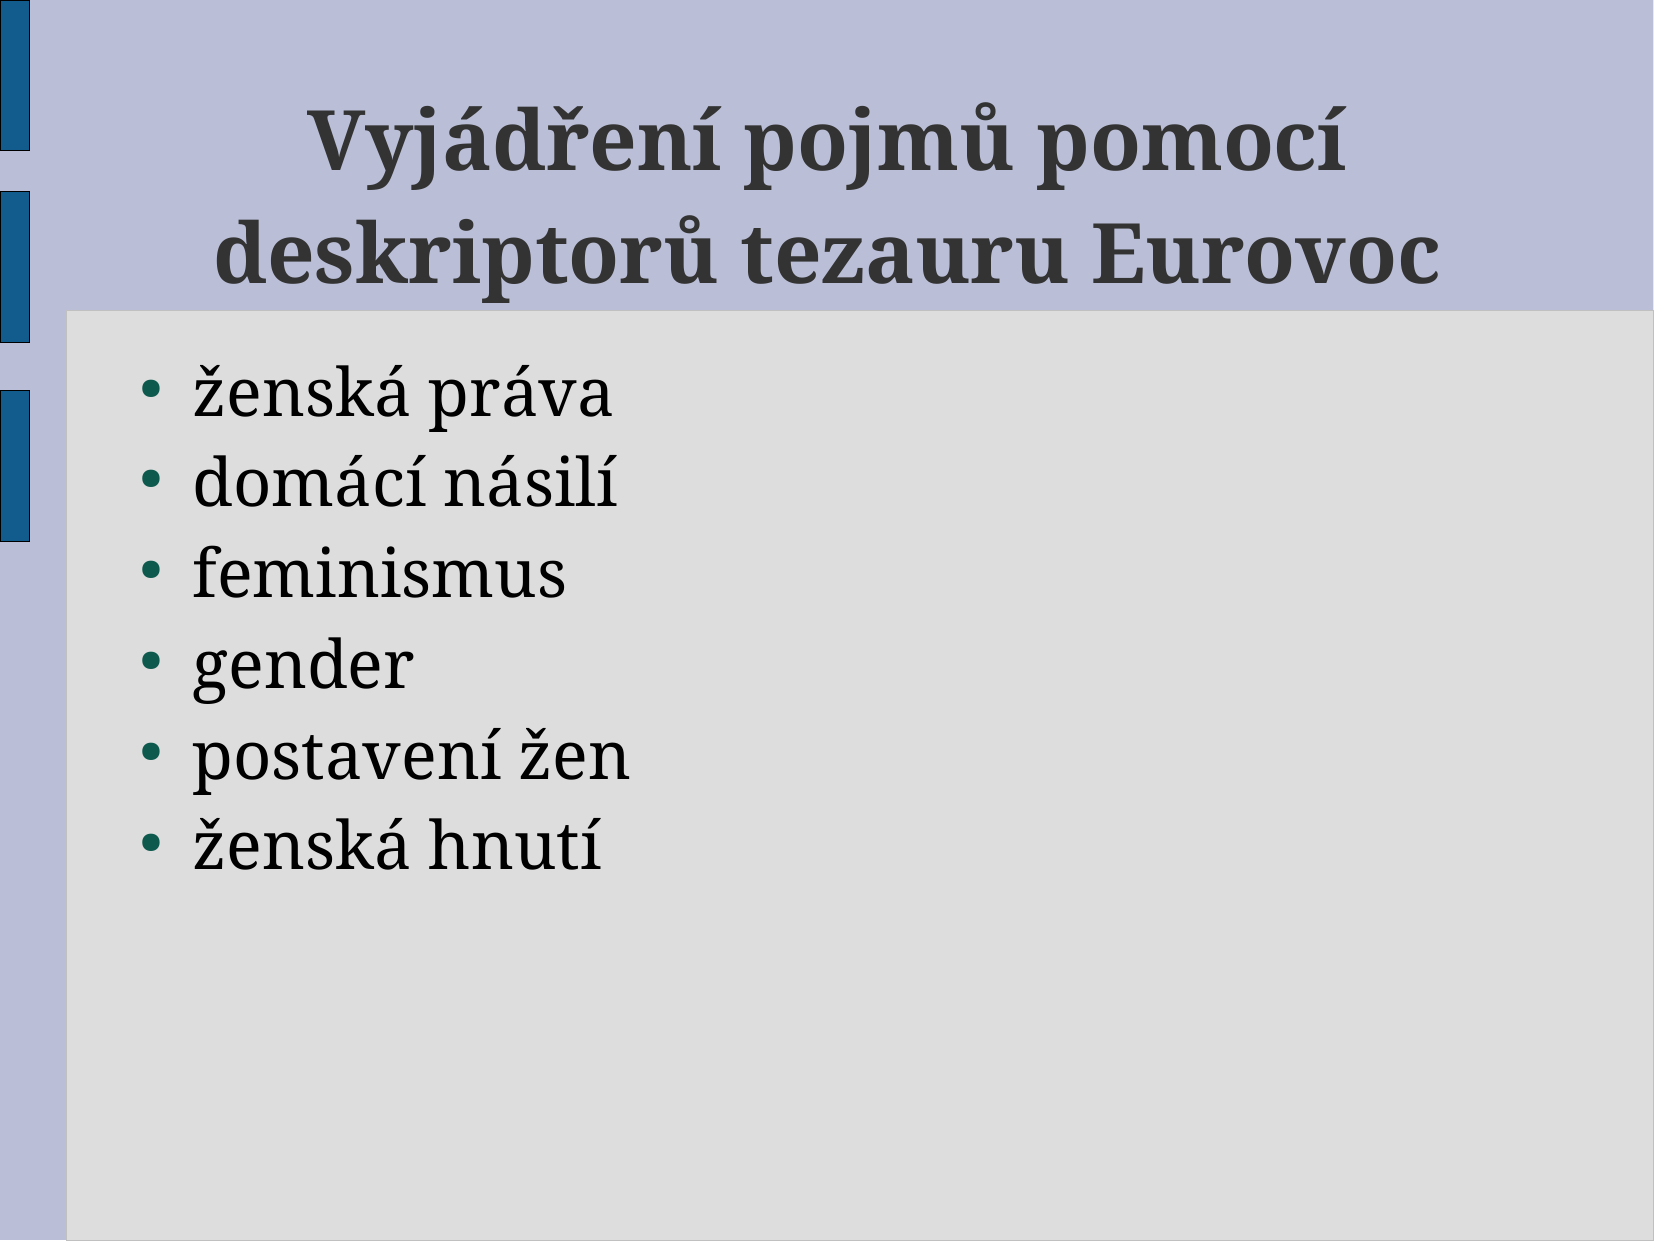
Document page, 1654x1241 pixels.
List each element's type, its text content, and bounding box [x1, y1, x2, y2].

list ženská práva domácí násilí feminismus gender postavení žen ženská hnutí [121, 344, 1534, 1112]
title Vyjádření pojmů pomocí deskriptorů tezauru Eurovoc [121, 98, 1534, 291]
